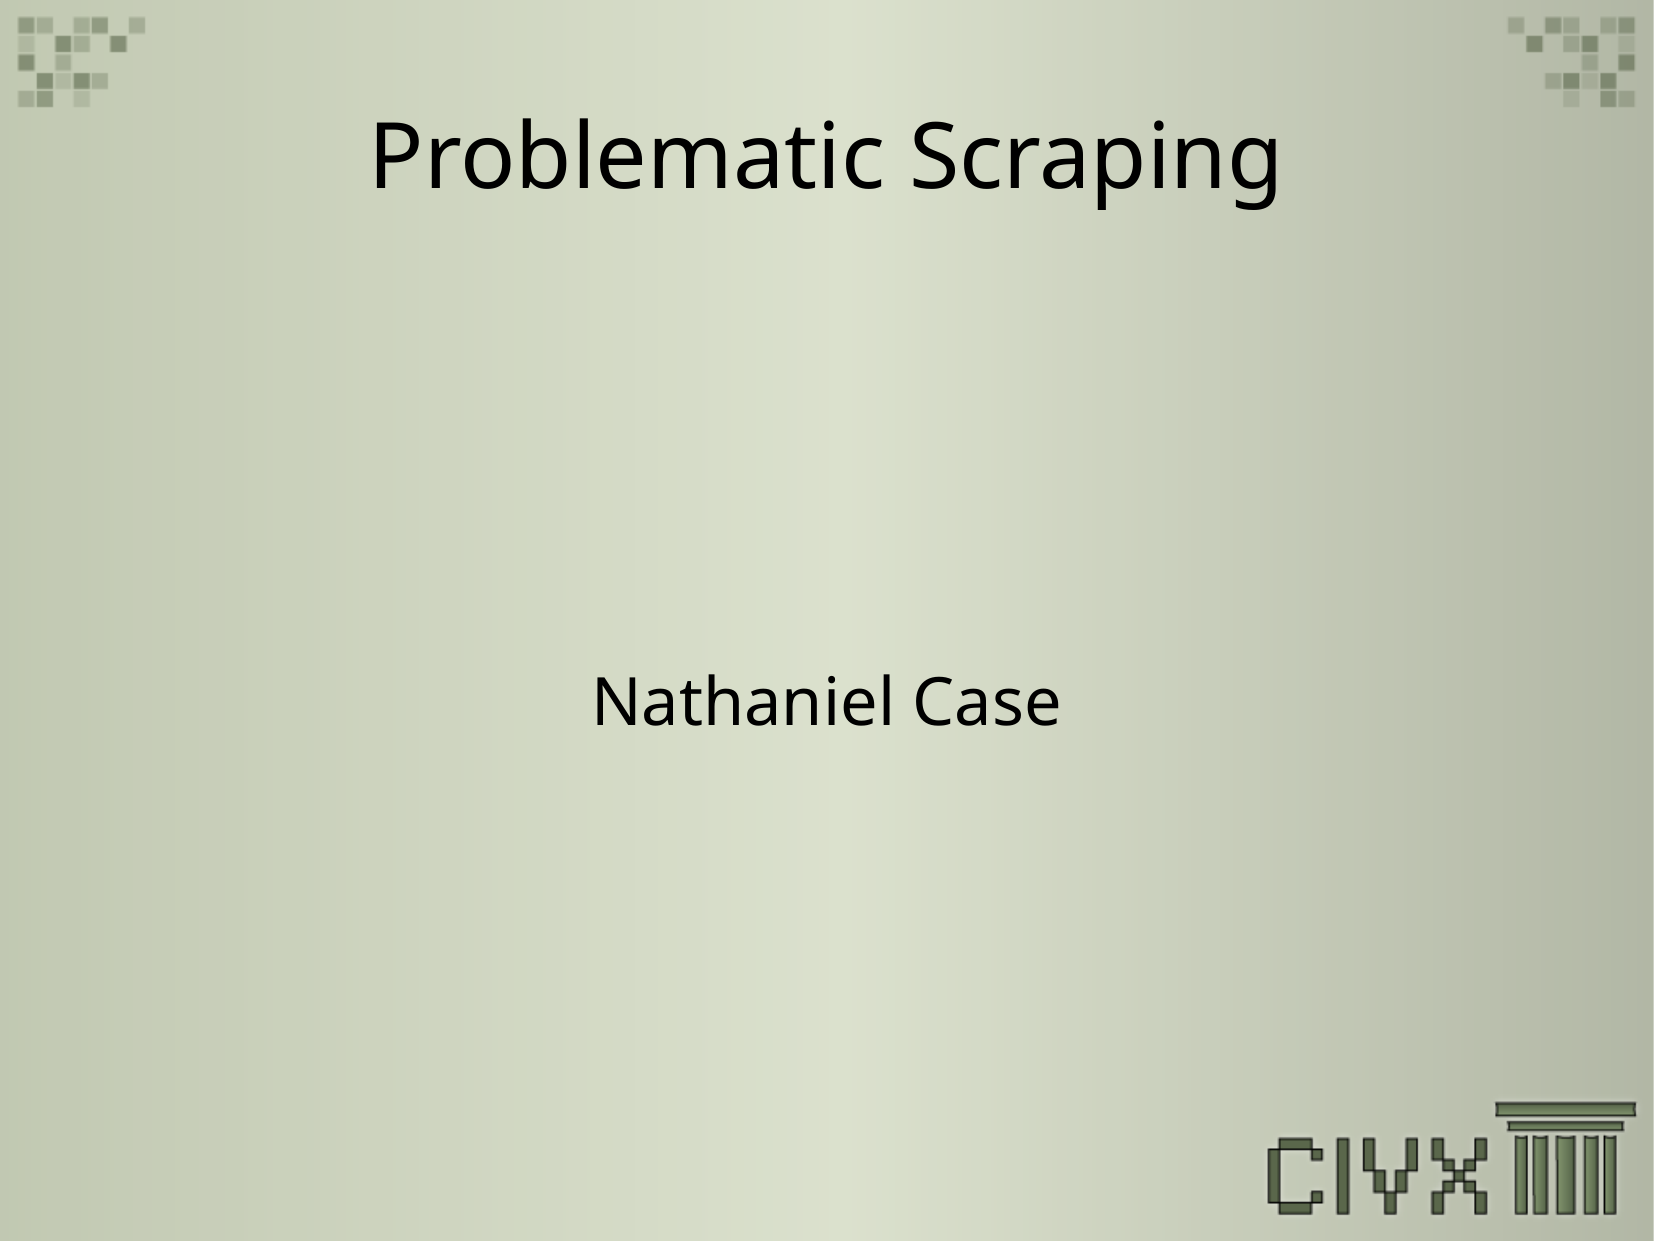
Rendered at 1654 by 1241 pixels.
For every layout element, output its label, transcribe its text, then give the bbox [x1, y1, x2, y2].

title Problematic Scraping [82, 49, 1571, 257]
picture [0, 0, 1654, 1241]
subtitle Nathaniel Case [82, 297, 1571, 1102]
